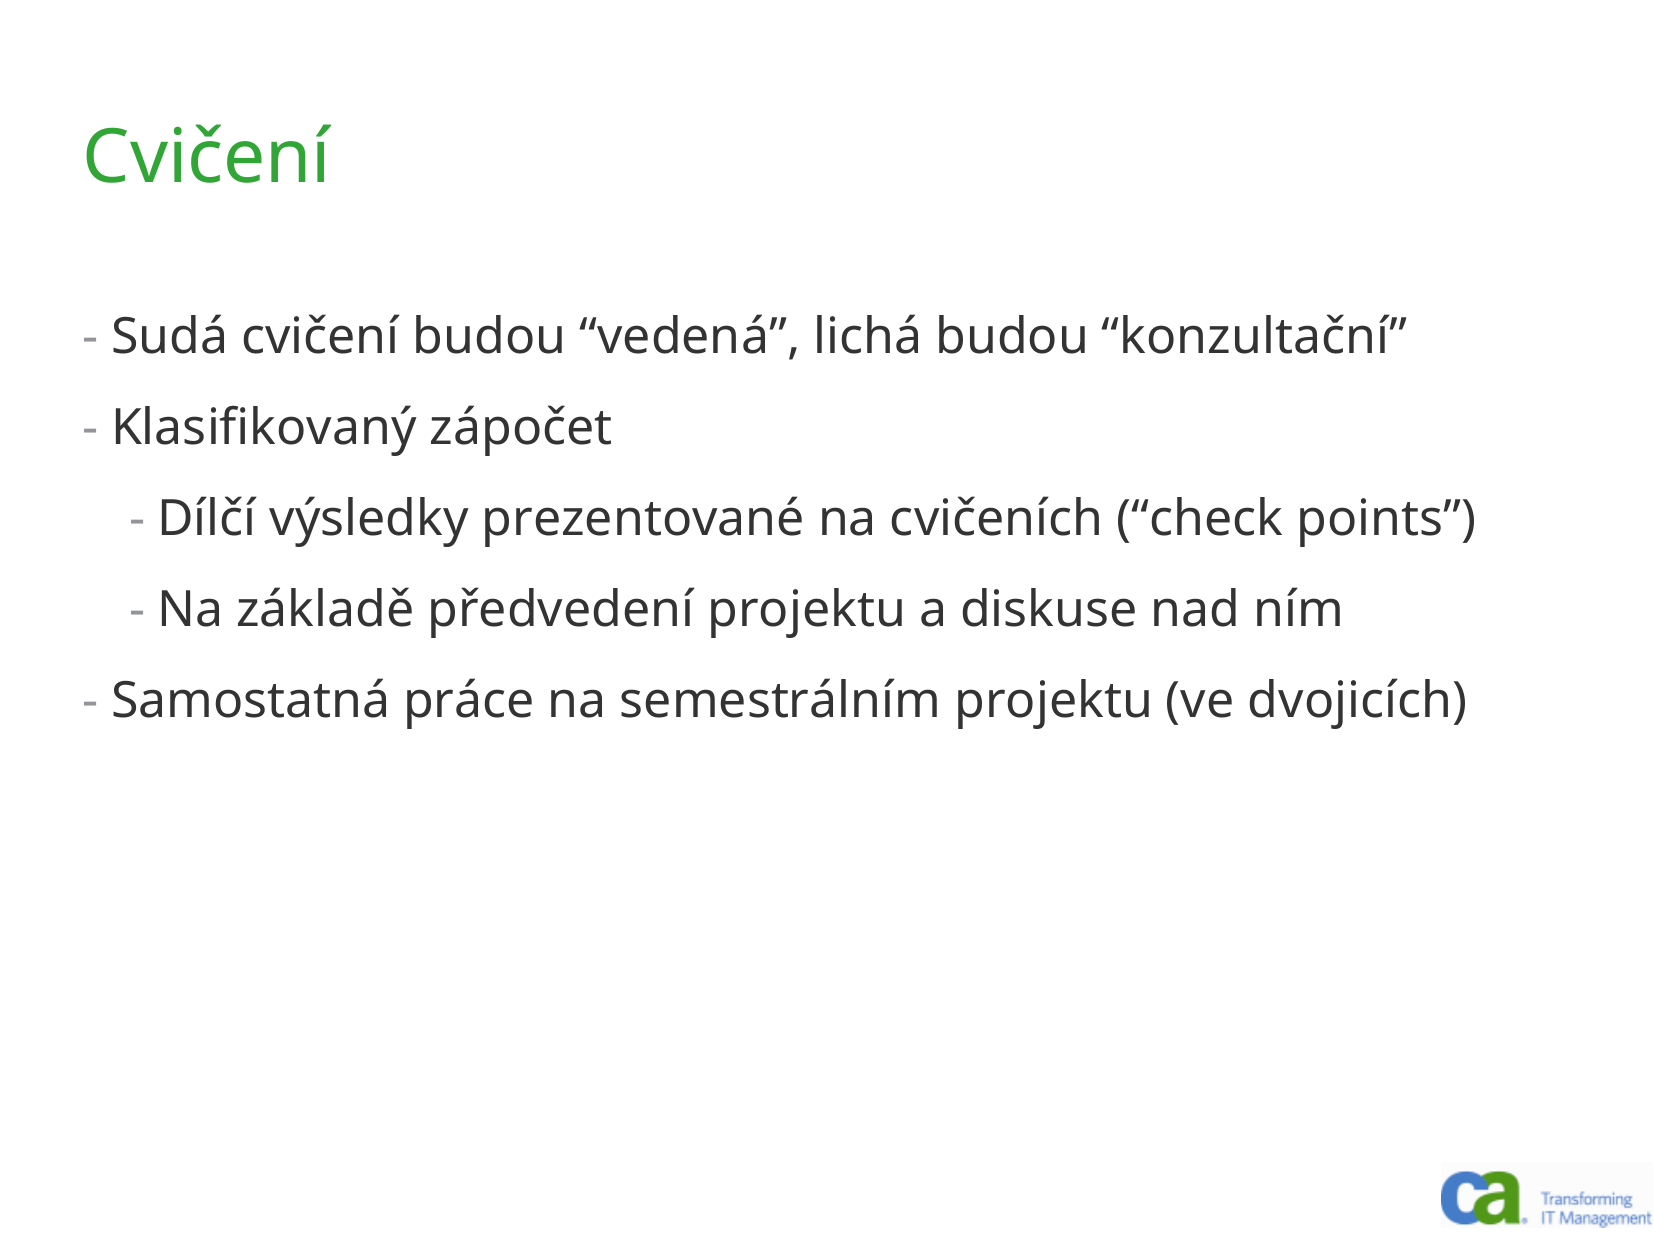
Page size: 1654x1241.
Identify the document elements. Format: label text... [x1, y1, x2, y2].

title Cvičení [82, 56, 1571, 250]
list Sudá cvičení budou “vedená”, lichá budou “konzultační” Klasifikovaný zápočet Dílčí výsledky prezentované na cvičeních (“check points”) Na základě předvedení projektu a diskuse nad ním Samostatná práce na semestrálním projektu (ve dvojicích) [82, 290, 1571, 1094]
picture [1441, 1162, 1654, 1228]
